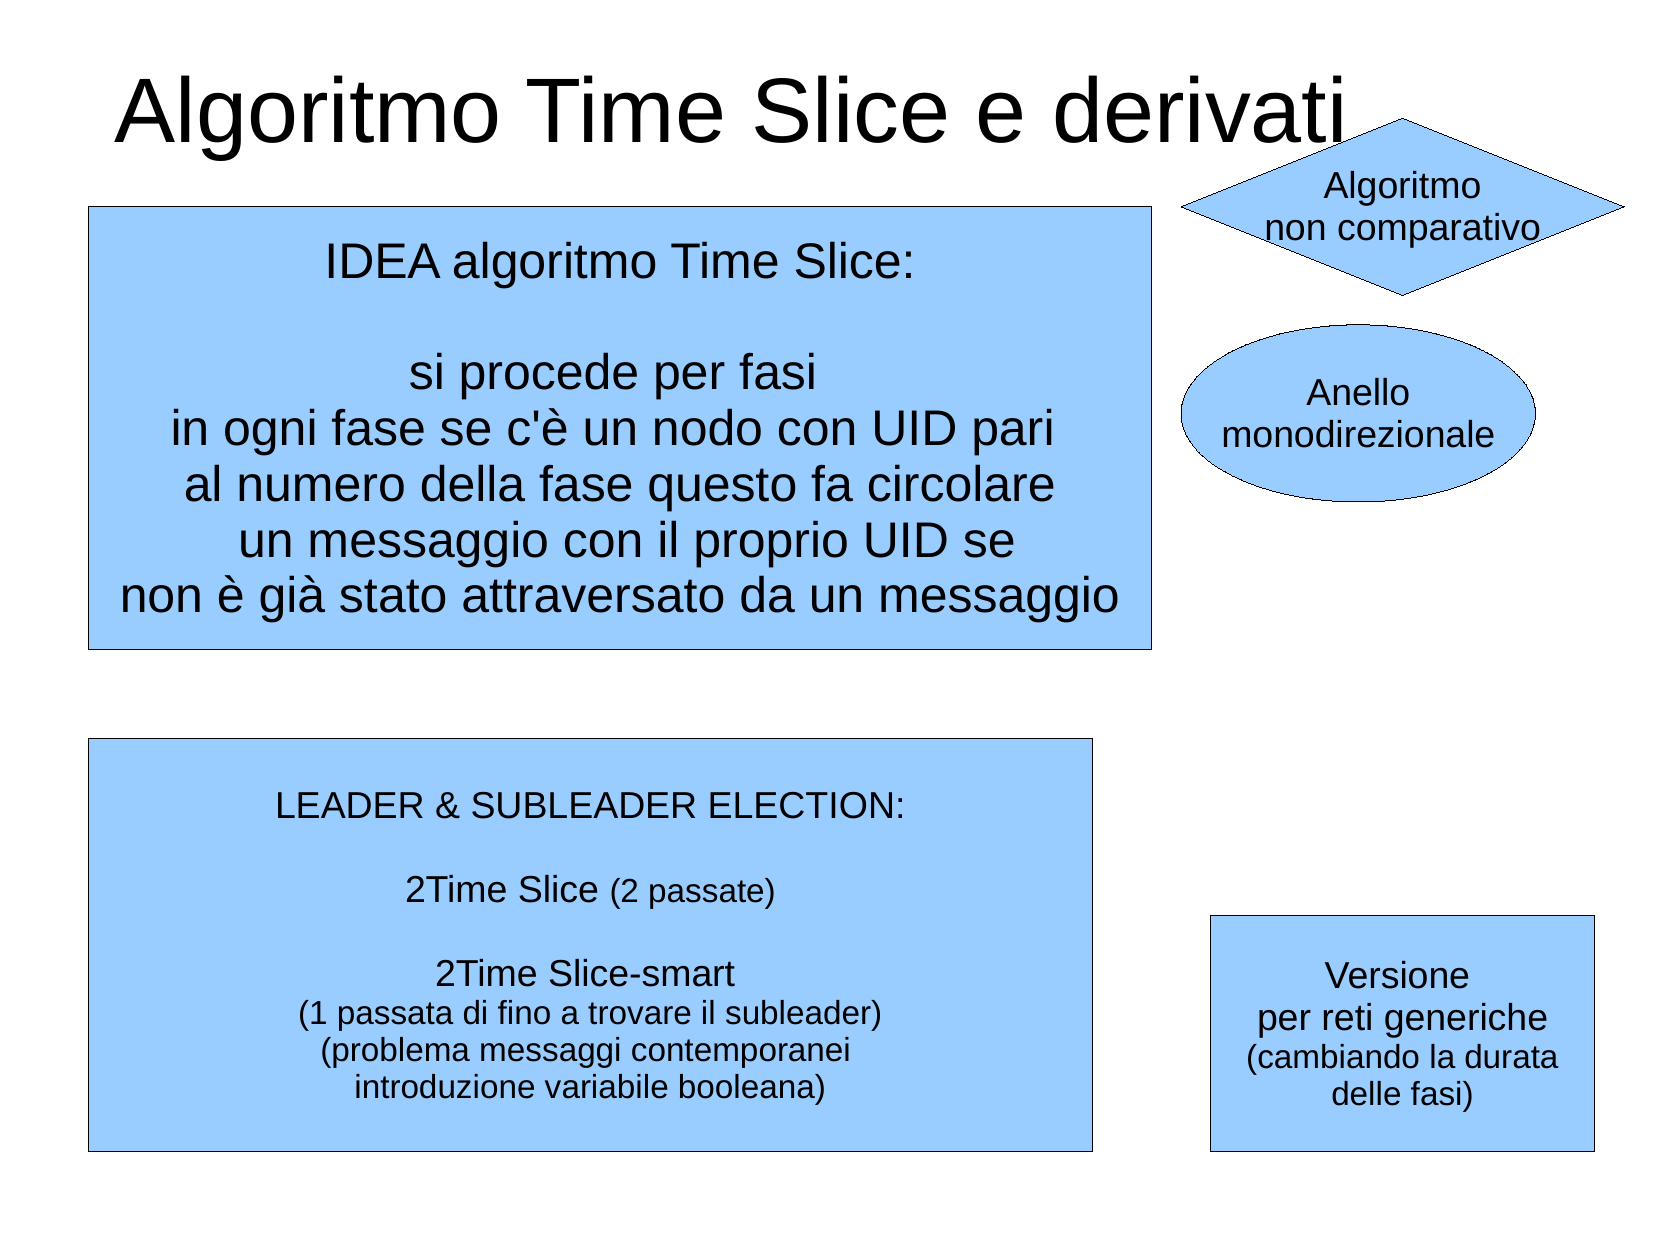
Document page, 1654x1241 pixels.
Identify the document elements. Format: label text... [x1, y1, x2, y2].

title Algoritmo Time Slice e derivati [0, 14, 1477, 207]
text_box IDEA algoritmo Time Slice: si procede per fasi in ogni fase se c'è un nodo con UID pari al numero della fase questo fa circolare un messaggio con il proprio UID se non è già stato attraversato da un messaggio [88, 206, 1152, 650]
text_box LEADER & SUBLEADER ELECTION: 2Time Slice (2 passate) 2Time Slice-smart (1 passata di fino a trovare il subleader) (problema messaggi contemporanei introduzione variabile booleana) [88, 738, 1093, 1152]
text_box Anello monodirezionale [1181, 324, 1536, 502]
text_box Algoritmo non comparativo [1181, 118, 1625, 296]
text_box Versione per reti generiche (cambiando la durata delle fasi) [1210, 915, 1595, 1152]
